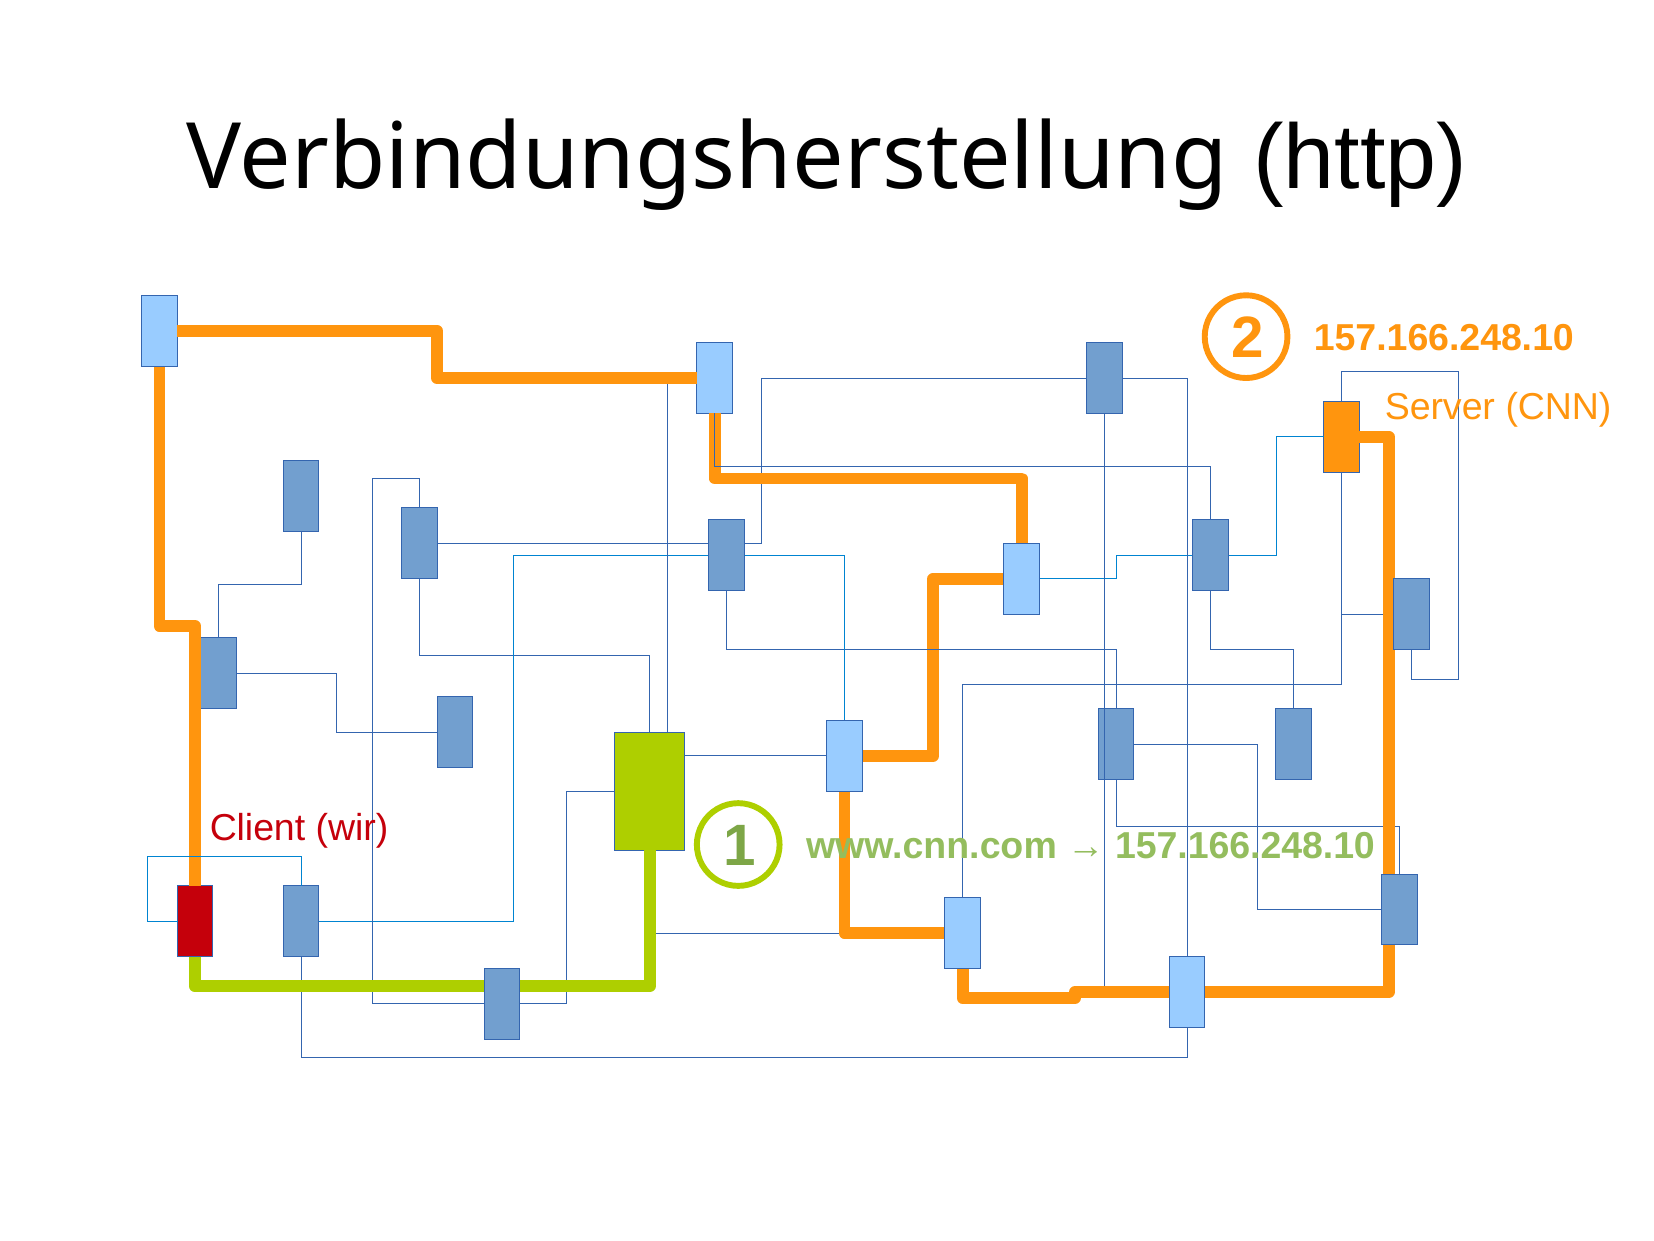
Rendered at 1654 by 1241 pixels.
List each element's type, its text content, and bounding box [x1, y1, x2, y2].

text_box www.cnn.com → 157.166.248.10 [791, 817, 1394, 875]
text_box [1381, 874, 1418, 945]
text_box [826, 720, 863, 792]
text_box [1393, 578, 1430, 650]
text_box [283, 885, 319, 957]
text_box [401, 507, 438, 579]
text_box [1169, 956, 1205, 1028]
text_box [944, 897, 981, 969]
text_box [1086, 342, 1123, 414]
title Verbindungsherstellung (http) [82, 49, 1571, 257]
text_box Client (wir) [194, 799, 432, 857]
text_box [484, 968, 520, 1040]
text_box [708, 519, 745, 591]
text_box [614, 732, 685, 851]
text_box [1192, 519, 1229, 591]
text_box [177, 885, 213, 957]
text_box [201, 637, 237, 709]
text_box 2 [1216, 297, 1288, 378]
text_box 1 [708, 805, 780, 886]
text_box [437, 696, 473, 768]
text_box [283, 460, 319, 532]
text_box [696, 342, 733, 414]
text_box [1098, 708, 1104, 780]
text_box [1003, 543, 1040, 615]
text_box [1105, 708, 1134, 780]
text_box [141, 295, 178, 367]
text_box Server (CNN) [1370, 377, 1630, 435]
text_box 157.166.248.10 [1299, 309, 1654, 367]
text_box [1323, 401, 1360, 473]
text_box [1275, 708, 1312, 780]
